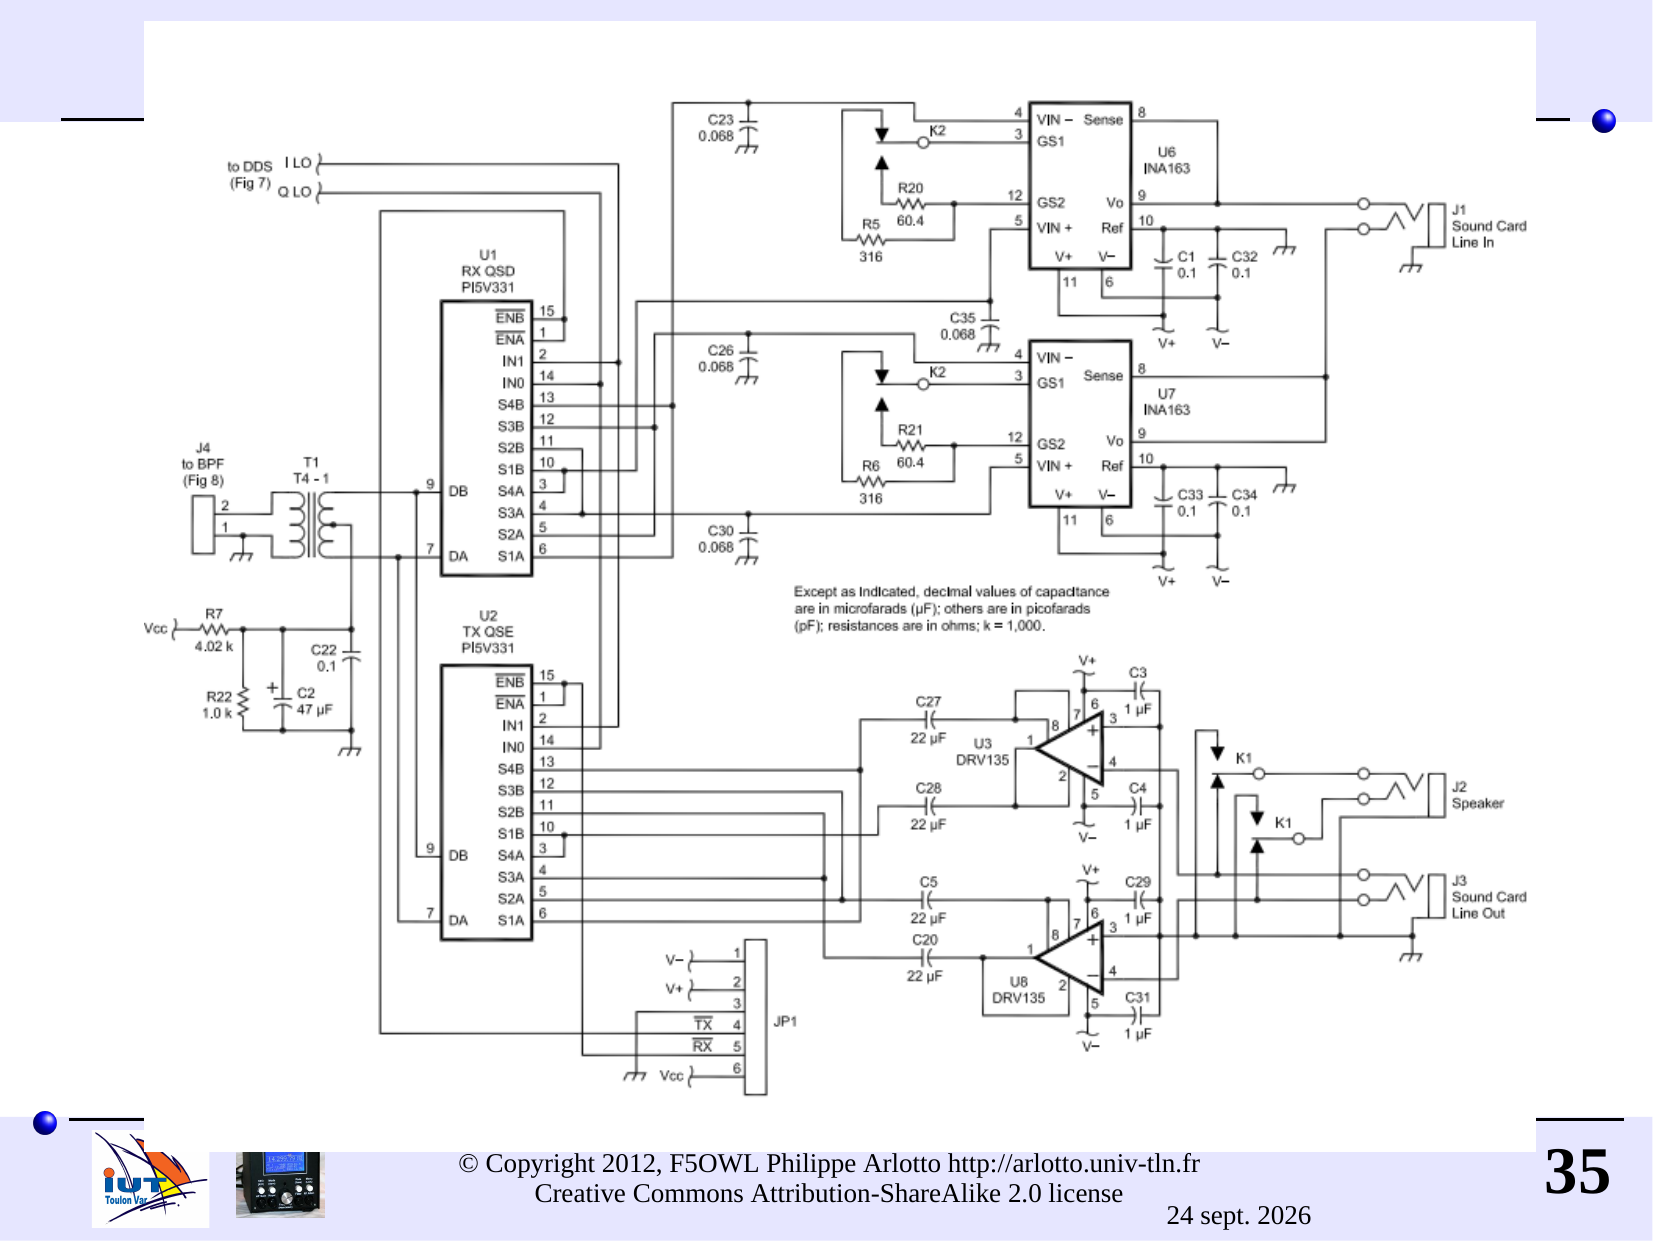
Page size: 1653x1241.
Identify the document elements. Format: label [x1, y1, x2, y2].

picture [144, 21, 1536, 1218]
